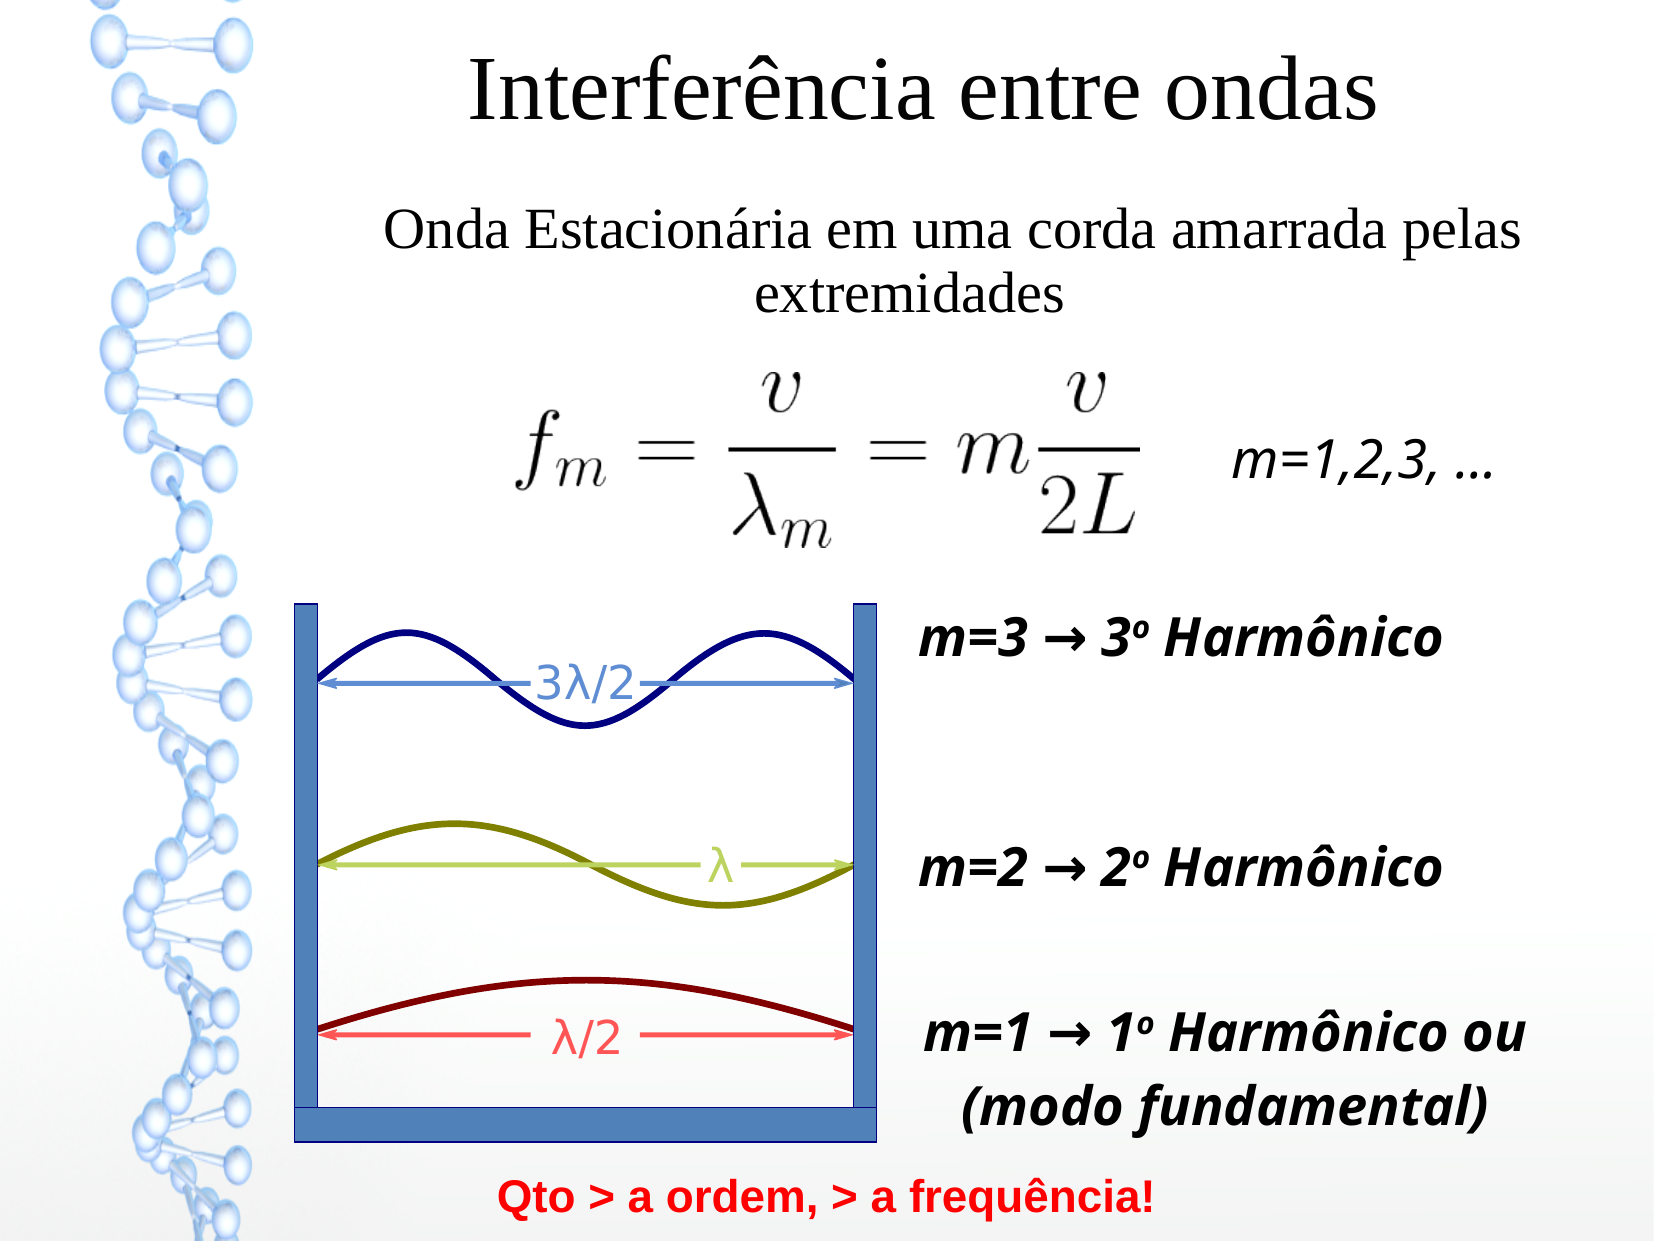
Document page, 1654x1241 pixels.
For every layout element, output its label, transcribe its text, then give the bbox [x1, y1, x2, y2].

text_box m=1 → 1o Harmônico ou (modo fundamental) [850, 986, 1601, 1134]
text_box m=1,2,3, ... [1216, 413, 1619, 495]
picture [0, 0, 1654, 1241]
text_box Onda Estacionária em uma corda amarrada pelas extremidades [200, 188, 1619, 756]
text_box m=2 → 2o Harmônico [903, 820, 1654, 903]
picture [514, 372, 1140, 548]
text_box Qto > a ordem, > a frequência! [482, 1163, 1172, 1230]
text_box m=3 → 3o Harmônico [903, 590, 1654, 672]
title Interferência entre ondas [265, 37, 1583, 140]
